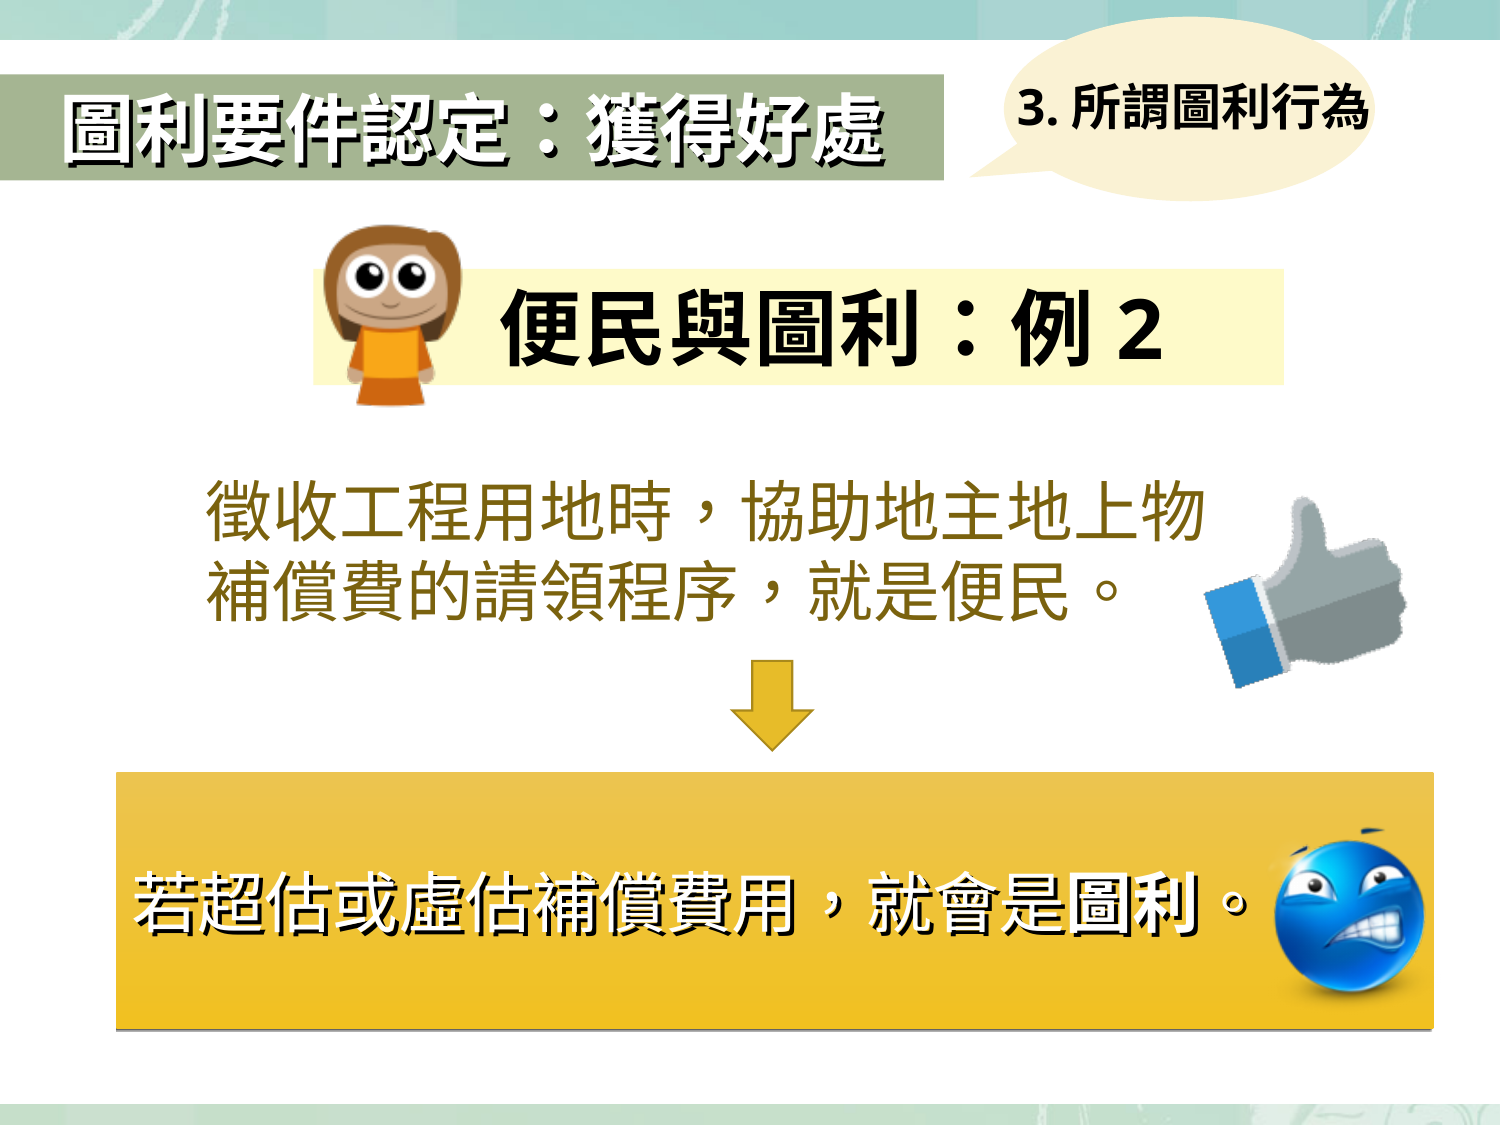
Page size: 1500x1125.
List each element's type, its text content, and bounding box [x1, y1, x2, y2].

text_box 若超估或虛估補償費用，就會是圖利。 [1301, 1018, 1433, 1028]
picture [1243, 815, 1458, 1031]
text_box 圖利要件認定：獲得好處 [0, 74, 944, 181]
text_box [0, 16, 1500, 1104]
picture [277, 201, 510, 422]
text_box 便民與圖利：例2 [510, 268, 1259, 386]
picture [1179, 457, 1434, 712]
text_box 徵收工程用地時，協助地主地上物補償費的請領程序，就是便民。 [191, 422, 1255, 678]
text_box 若超估或虛估補償費用，就會是圖利。 [116, 773, 1433, 1028]
text_box 3.所謂圖利行為 [1001, 67, 1379, 144]
